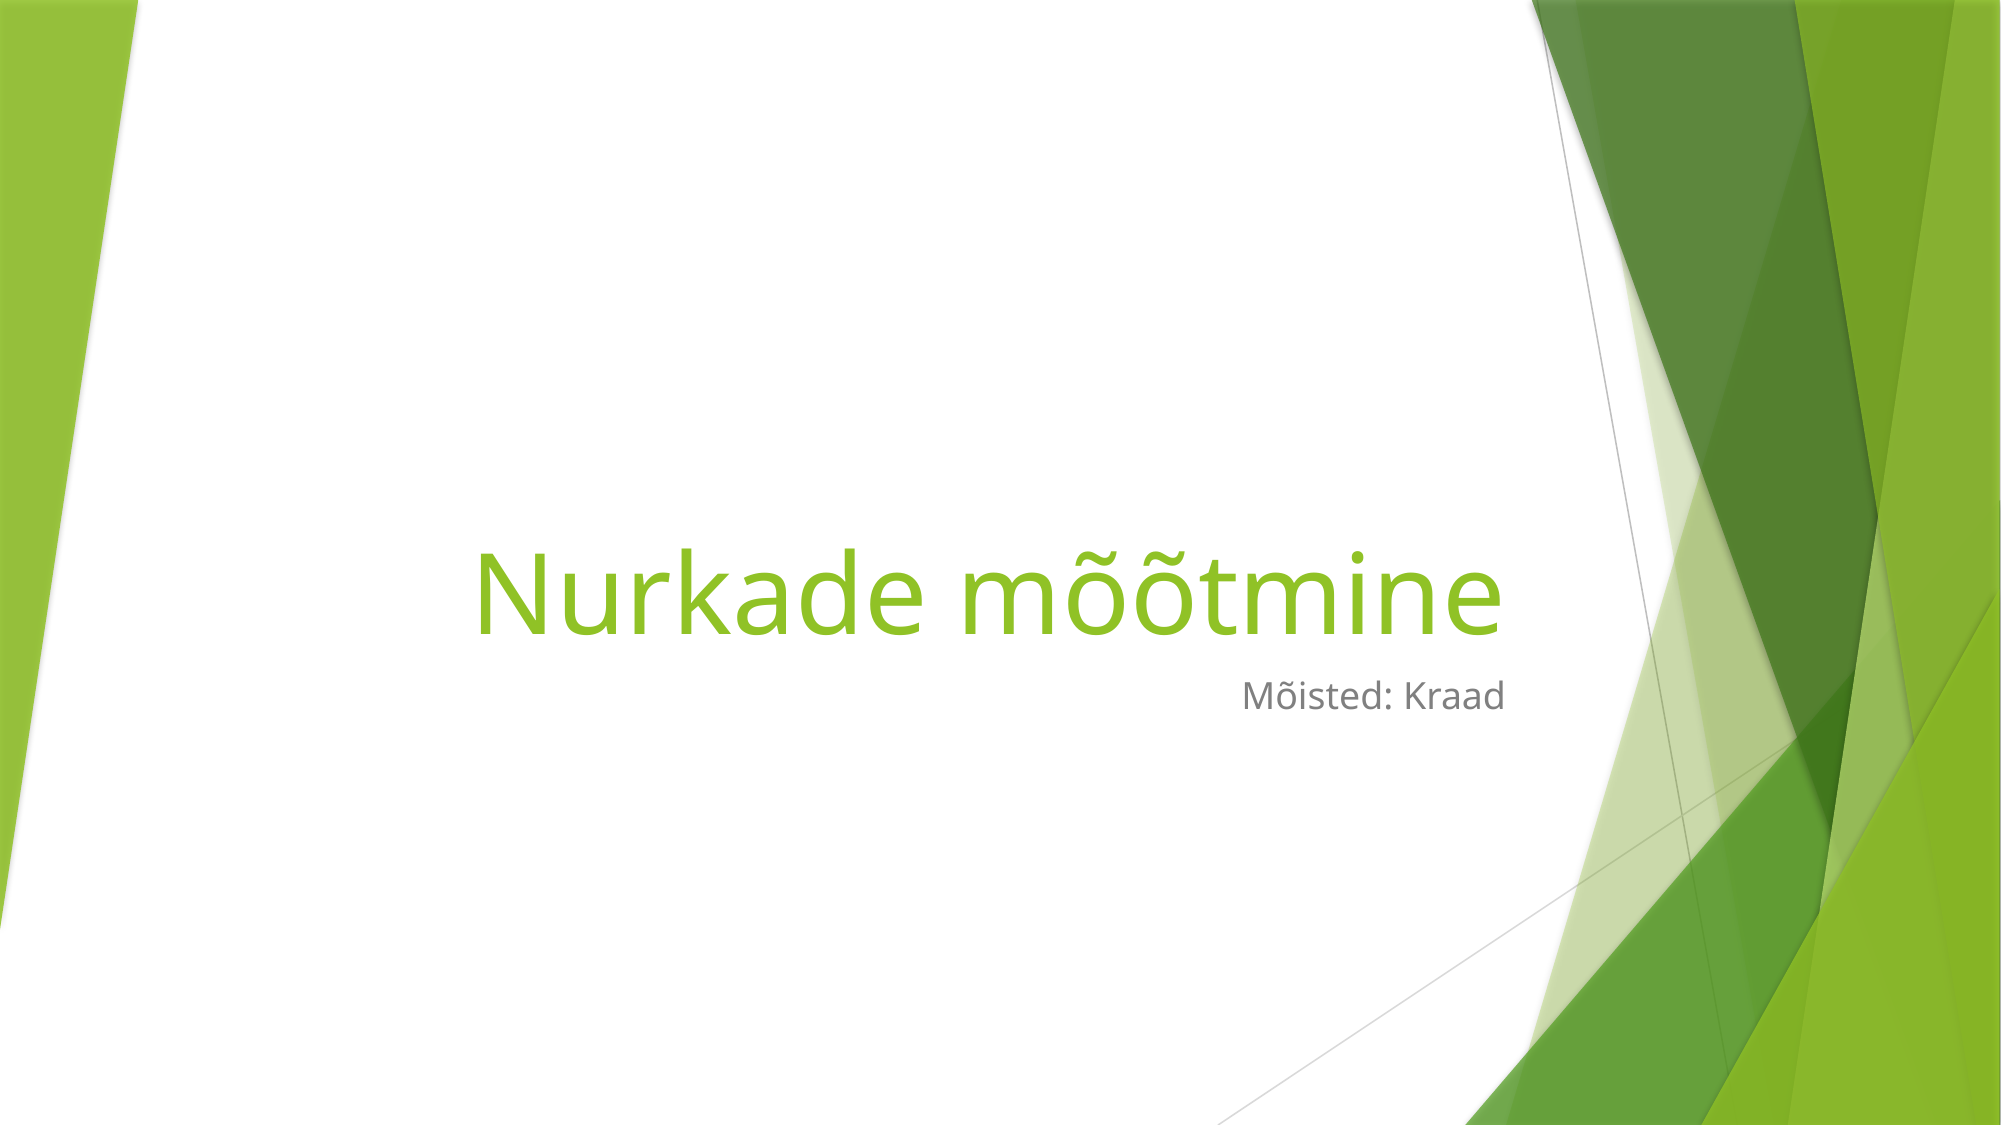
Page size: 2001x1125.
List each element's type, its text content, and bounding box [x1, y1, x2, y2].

title Nurkade mõõtmine [247, 394, 1522, 664]
subtitle Mõisted: Kraad [247, 664, 1522, 845]
